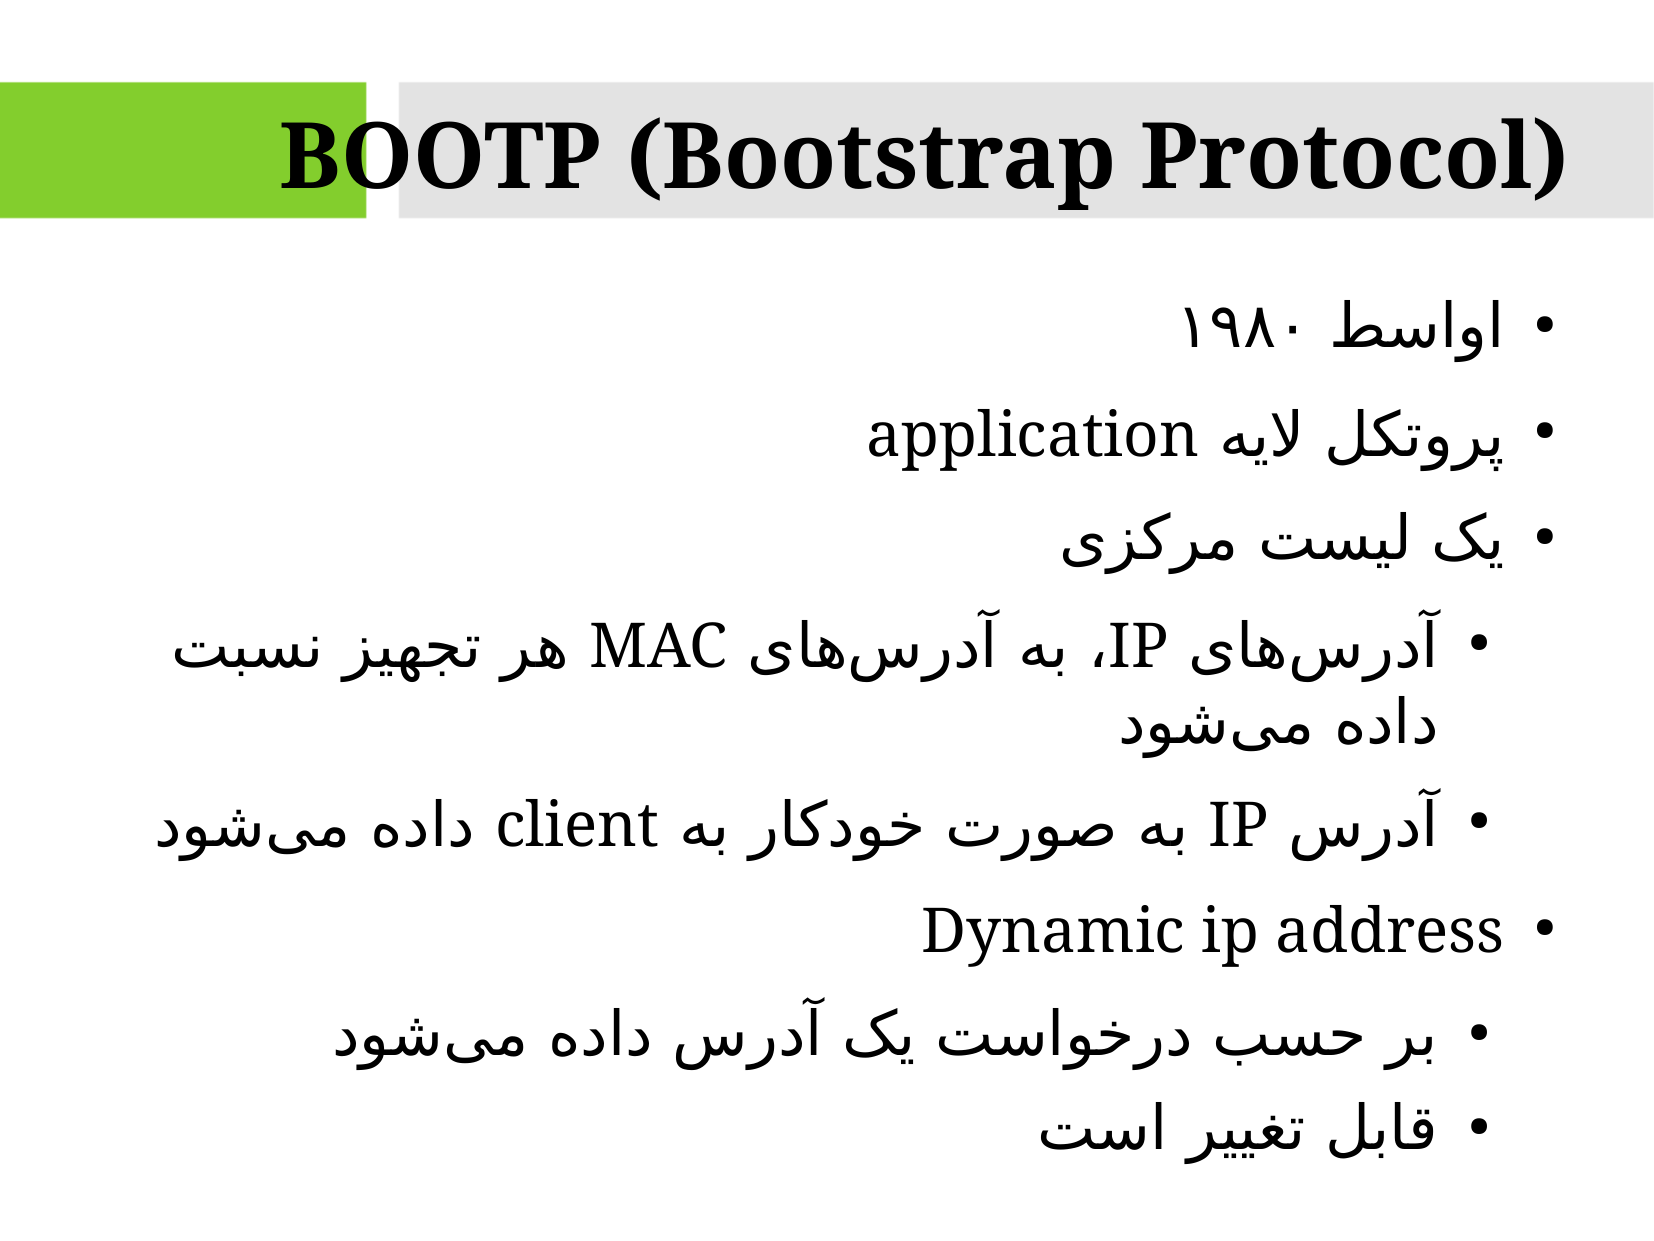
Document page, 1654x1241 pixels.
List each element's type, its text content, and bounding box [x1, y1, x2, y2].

title BOOTP (Bootstrap Protocol) [82, 49, 1571, 257]
picture [0, 0, 1654, 1241]
list اواسط ۱۹۸۰ پروتکل لایه application یک لیست مرکزی آدرس‌های IP، به آدرس‌های MAC هر تجهیز نسبت داده می‌شود آدرس IP به صورت خودکار به client داده می‌شود Dynamic ip address بر حسب درخواست یک آدرس داده می‌شود قابل تغییر است [82, 290, 1571, 1182]
